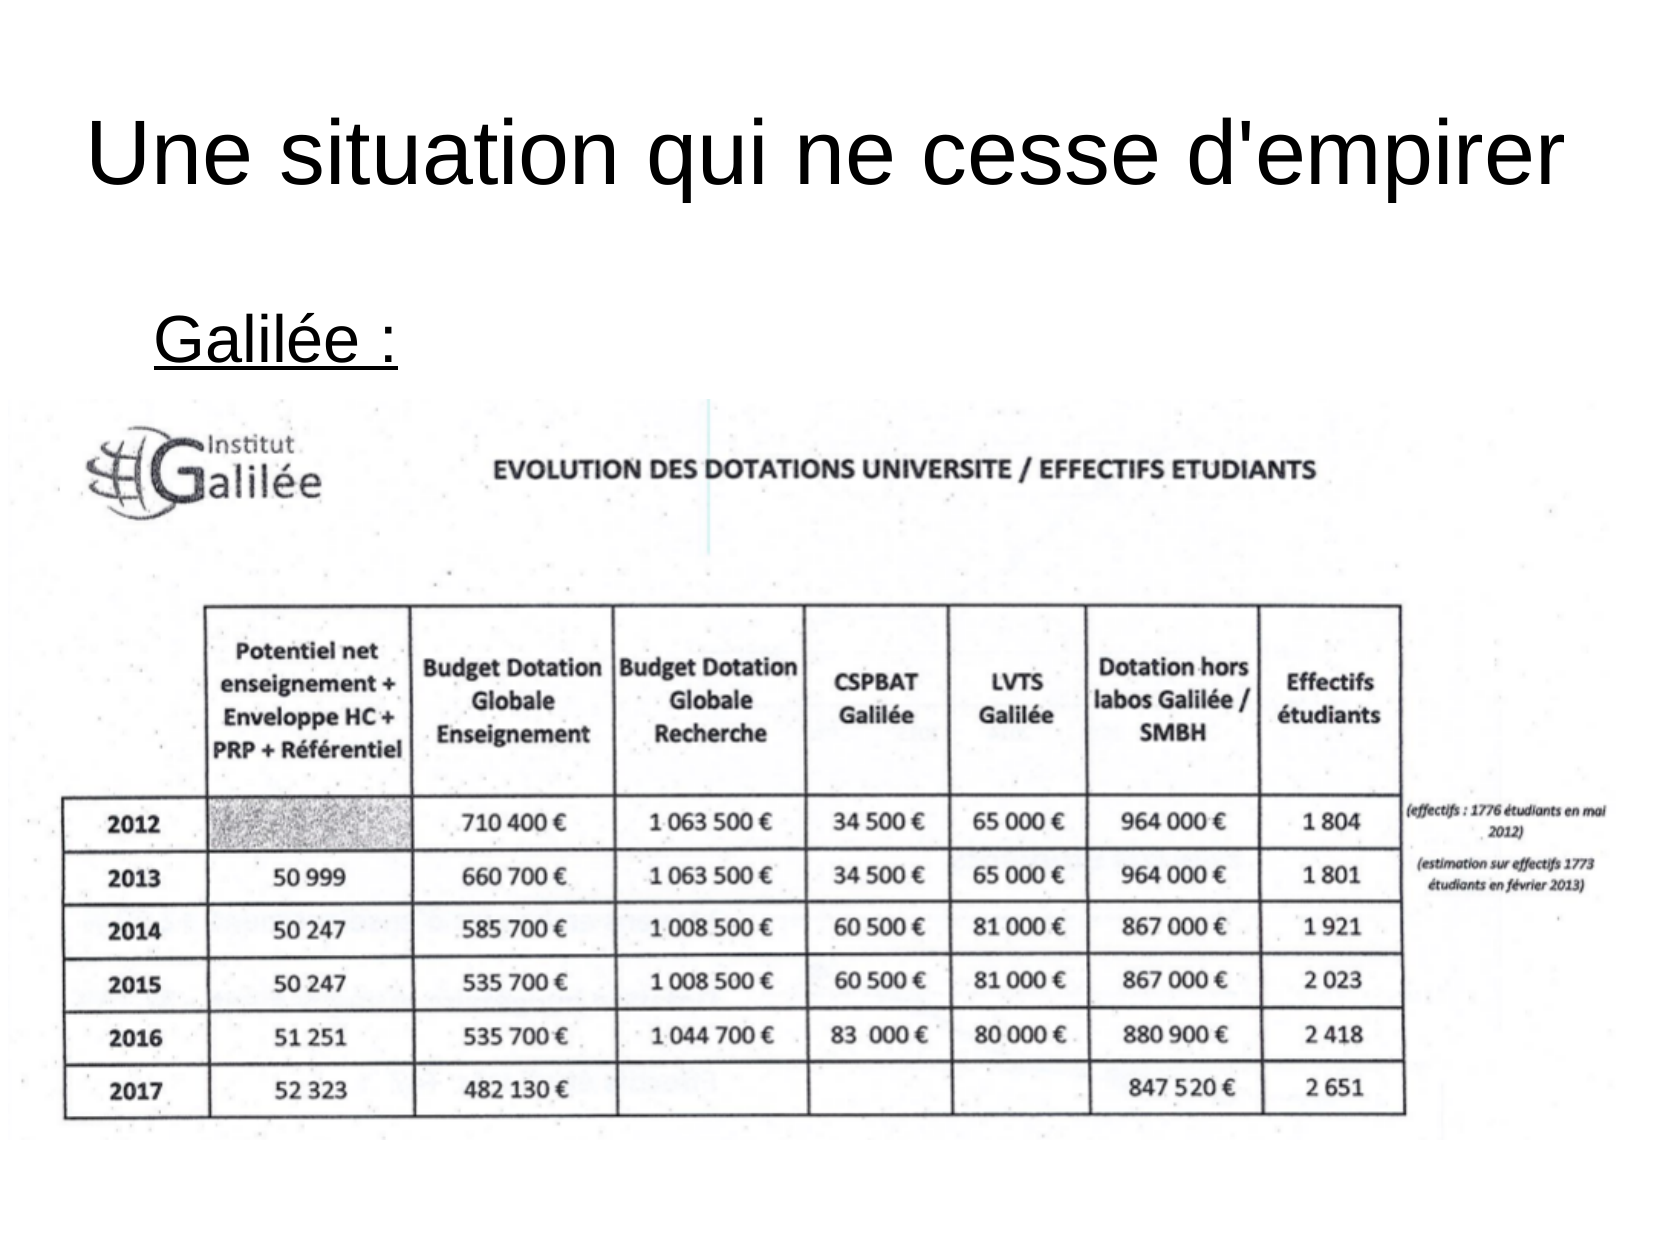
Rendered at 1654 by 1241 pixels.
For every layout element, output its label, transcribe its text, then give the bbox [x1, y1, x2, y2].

picture [8, 399, 1619, 1140]
title Une situation qui ne cesse d'empirer [82, 49, 1571, 257]
list Galilée : [82, 302, 1571, 399]
